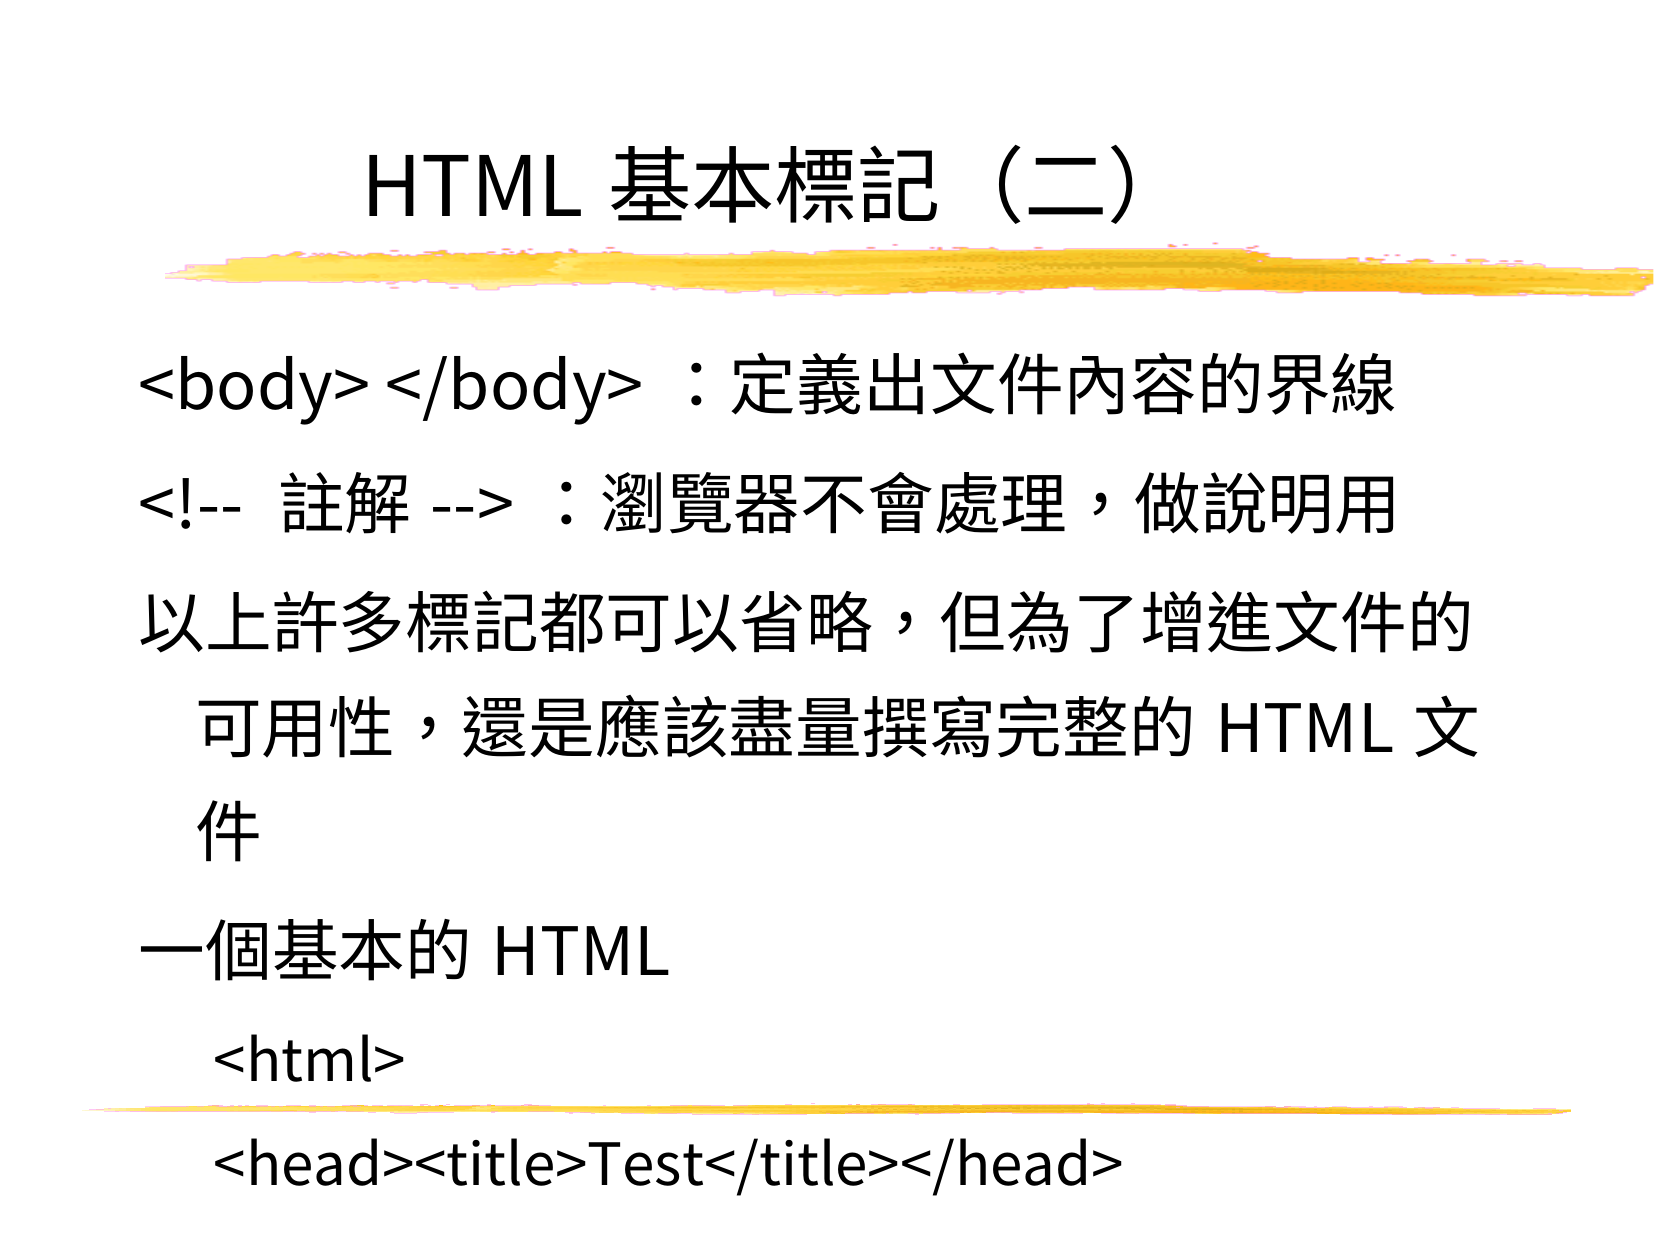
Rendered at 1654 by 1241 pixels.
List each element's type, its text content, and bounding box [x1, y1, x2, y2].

picture [82, 1102, 1571, 1117]
list <body> </body>：定義出文件內容的界線 <!-- 註解-->：瀏覽器不會處理，做說明用 以上許多標記都可以省略，但為了增進文件的可用性，還是應該盡量撰寫完整的HTML文件 一個基本的HTML <html> <head><title>Test</title></head> <body>This is a real test.</body> </html> [124, 316, 1530, 1114]
picture [165, 237, 1654, 308]
title HTML基本標記（二） [73, 41, 1479, 249]
